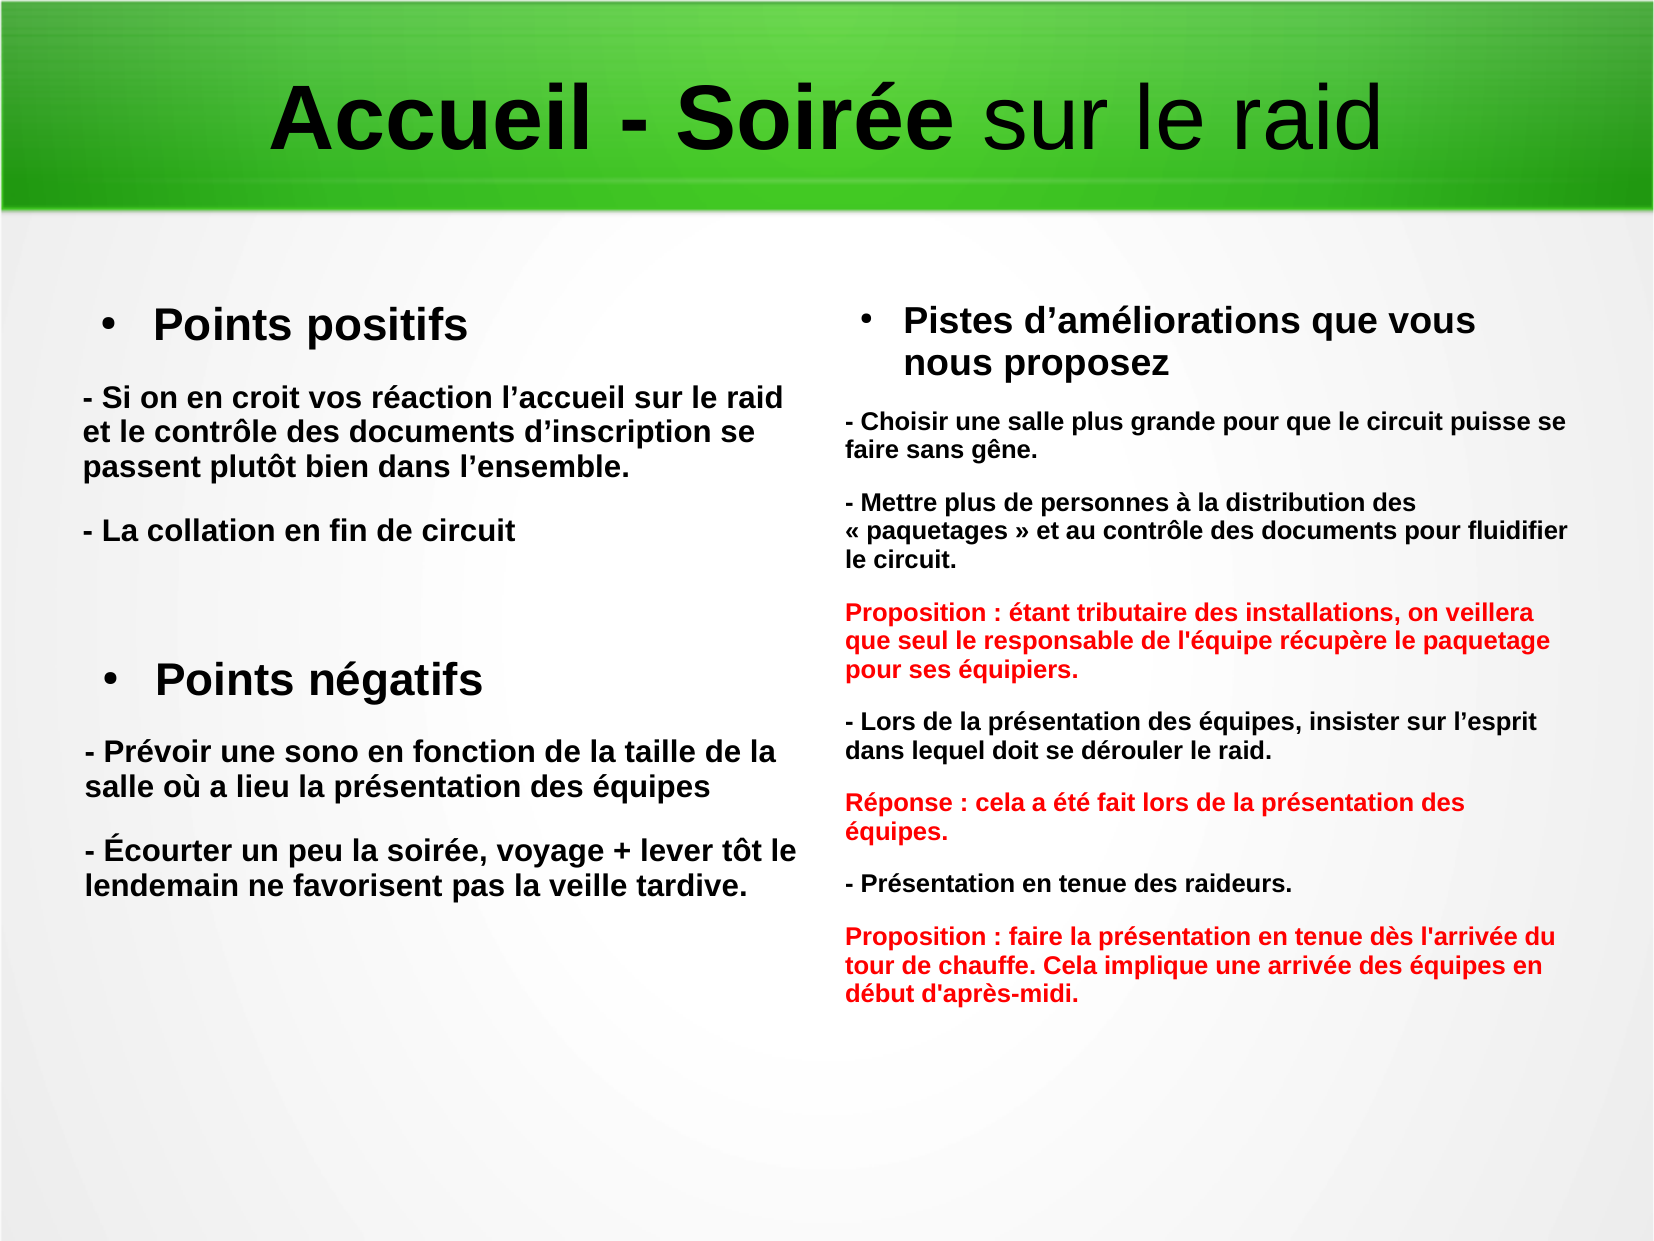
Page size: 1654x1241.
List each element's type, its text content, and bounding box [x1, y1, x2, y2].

list Pistes d’améliorations que vous nous proposez - Choisir une salle plus grande pour que le circuit puisse se faire sans gêne. - Mettre plus de personnes à la distribution des « paquetages » et au contrôle des documents pour fluidifier le circuit. Proposition : étant tributaire des installations, on veillera que seul le responsable de l'équipe récupère le paquetage pour ses équipiers. - Lors de la présentation des équipes, insister sur l’esprit dans lequel doit se dérouler le raid. Réponse : cela a été fait lors de la présentation des équipes. - Présentation en tenue des raideurs. Proposition : faire la présentation en tenue dès l'arrivée du tour de chauffe. Cela implique une arrivée des équipes en début d'après-midi. [845, 299, 1572, 1019]
list Points positifs - Si on en croit vos réaction l’accueil sur le raid et le contrôle des documents d’inscription se passent plutôt bien dans l’ensemble. - La collation en fin de circuit [82, 299, 809, 643]
picture [0, 0, 1654, 1241]
title Accueil - Soirée sur le raid [82, 47, 1571, 189]
list Points négatifs - Prévoir une sono en fonction de la taille de la salle où a lieu la présentation des équipes - Écourter un peu la soirée, voyage + lever tôt le lendemain ne favorisent pas la veille tardive. [84, 653, 811, 1134]
